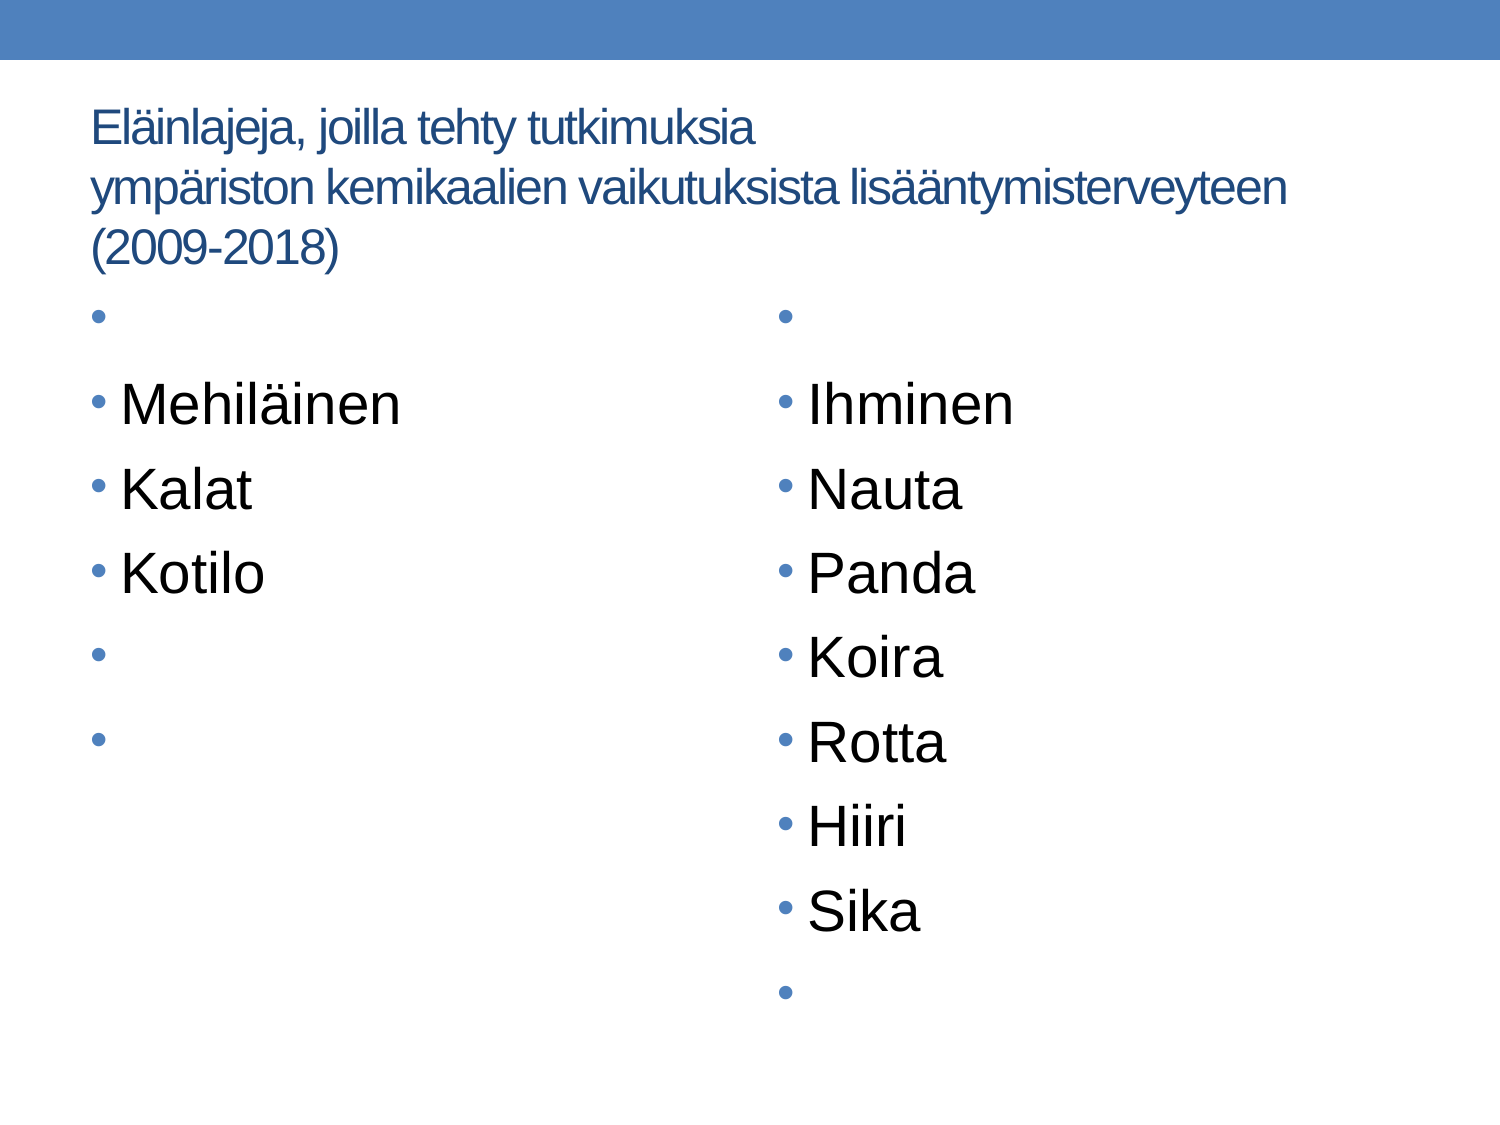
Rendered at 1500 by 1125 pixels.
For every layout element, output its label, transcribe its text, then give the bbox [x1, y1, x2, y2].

list Mehiläinen Kalat Kotilo [75, 274, 738, 1049]
title Eläinlajeja, joilla tehty tutkimuksia ympäriston kemikaalien vaikutuksista lisääntymisterveyteen (2009-2018) [75, 87, 1426, 251]
list Ihminen Nauta Panda Koira Rotta Hiiri Sika [762, 274, 1426, 1049]
